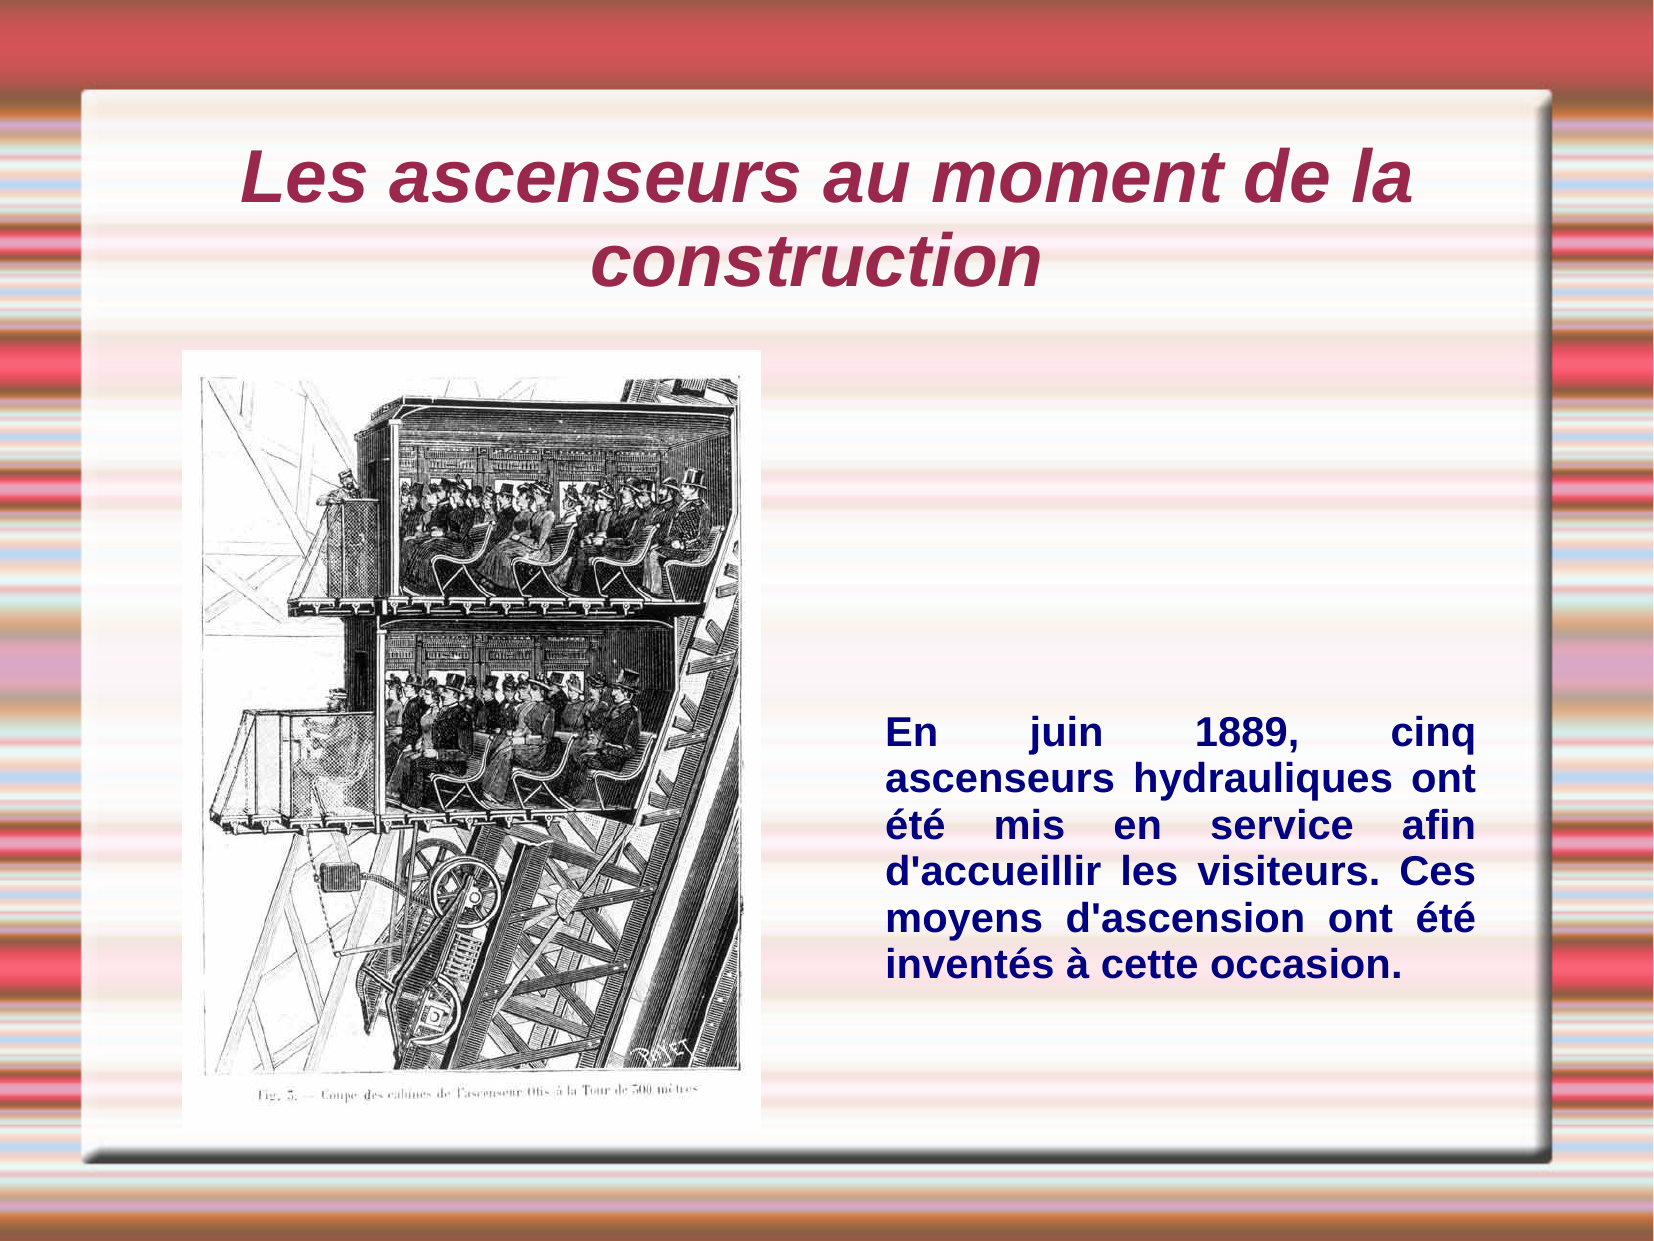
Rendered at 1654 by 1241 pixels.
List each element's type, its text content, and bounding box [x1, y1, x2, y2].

picture [0, 0, 1654, 1241]
list En juin 1889, cinq ascenseurs hydrauliques ont été mis en service afin d'accueillir les visiteurs. Ces moyens d'ascension ont été inventés à cette occasion. [802, 708, 1477, 1077]
title Les ascenseurs au moment de la construction [121, 114, 1534, 322]
